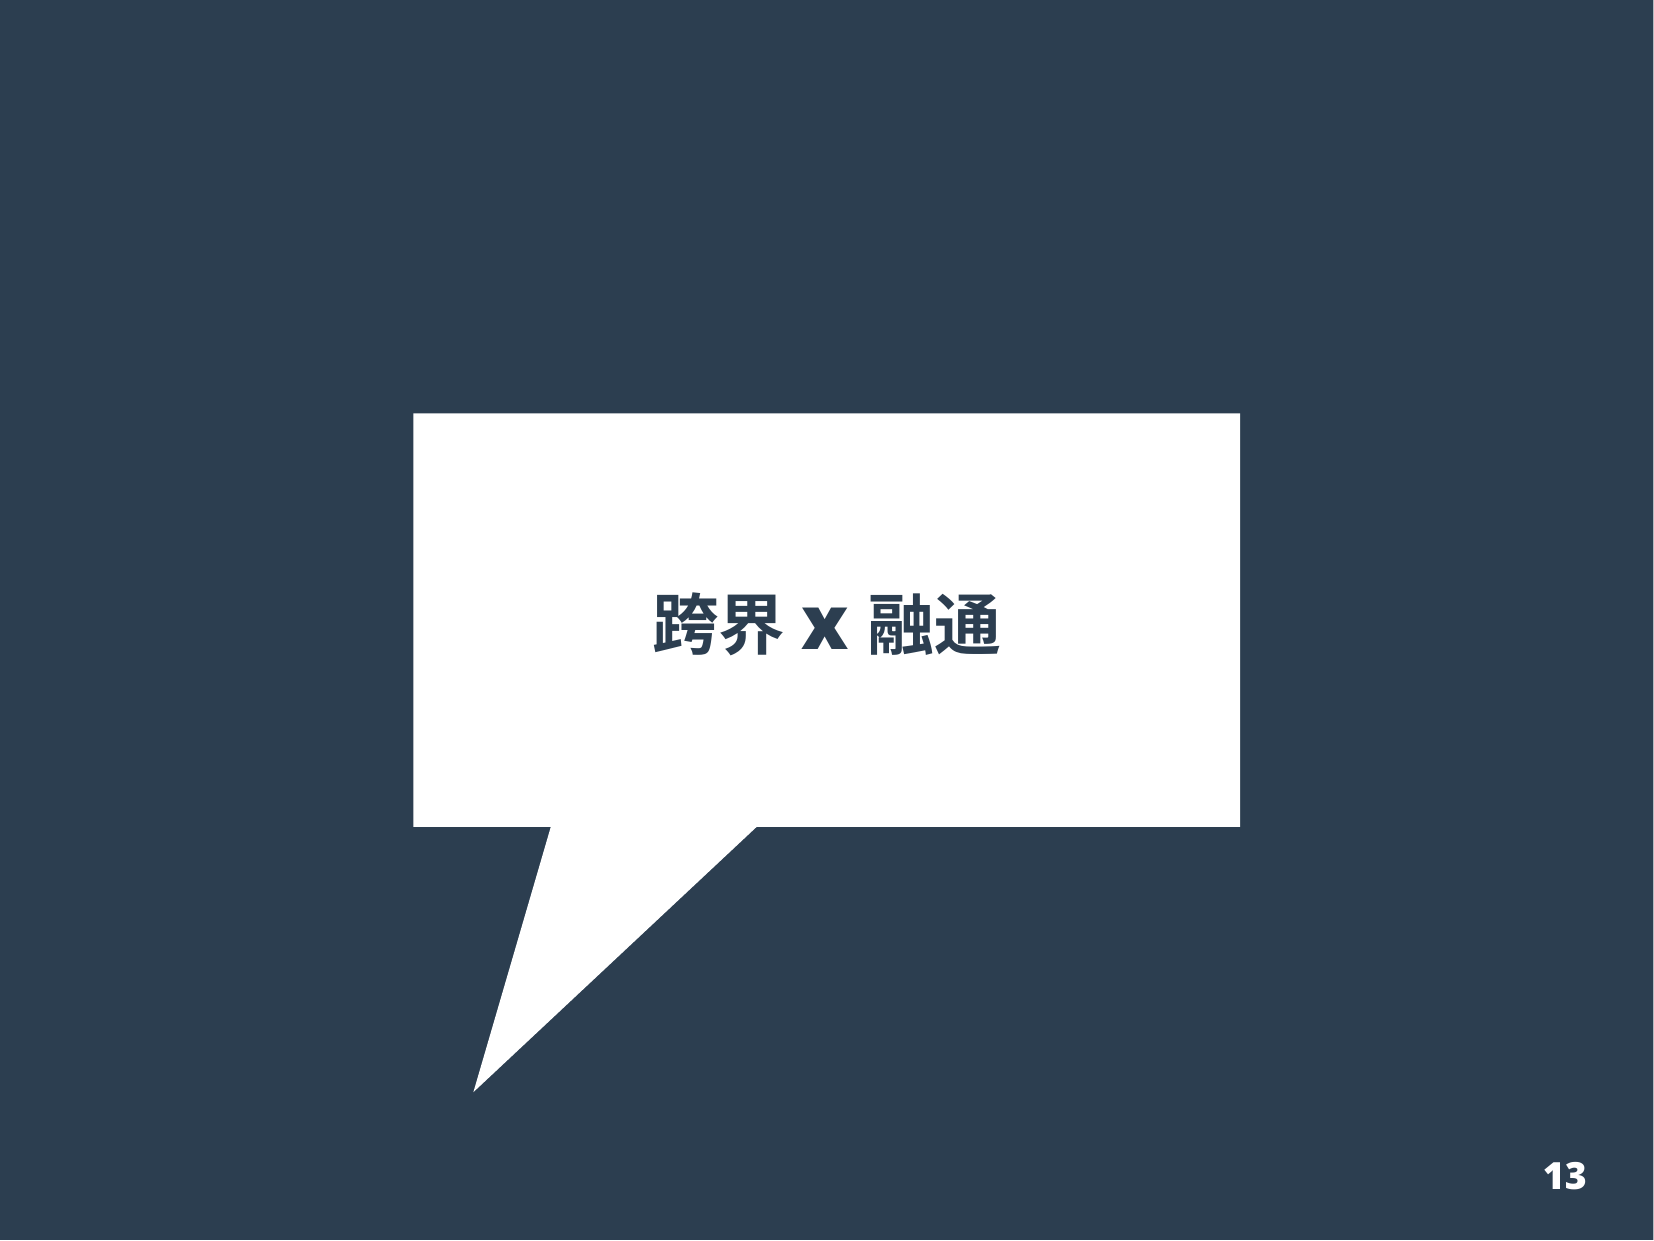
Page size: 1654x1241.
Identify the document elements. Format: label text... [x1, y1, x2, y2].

title 跨界 x 融通 [442, 442, 1211, 798]
